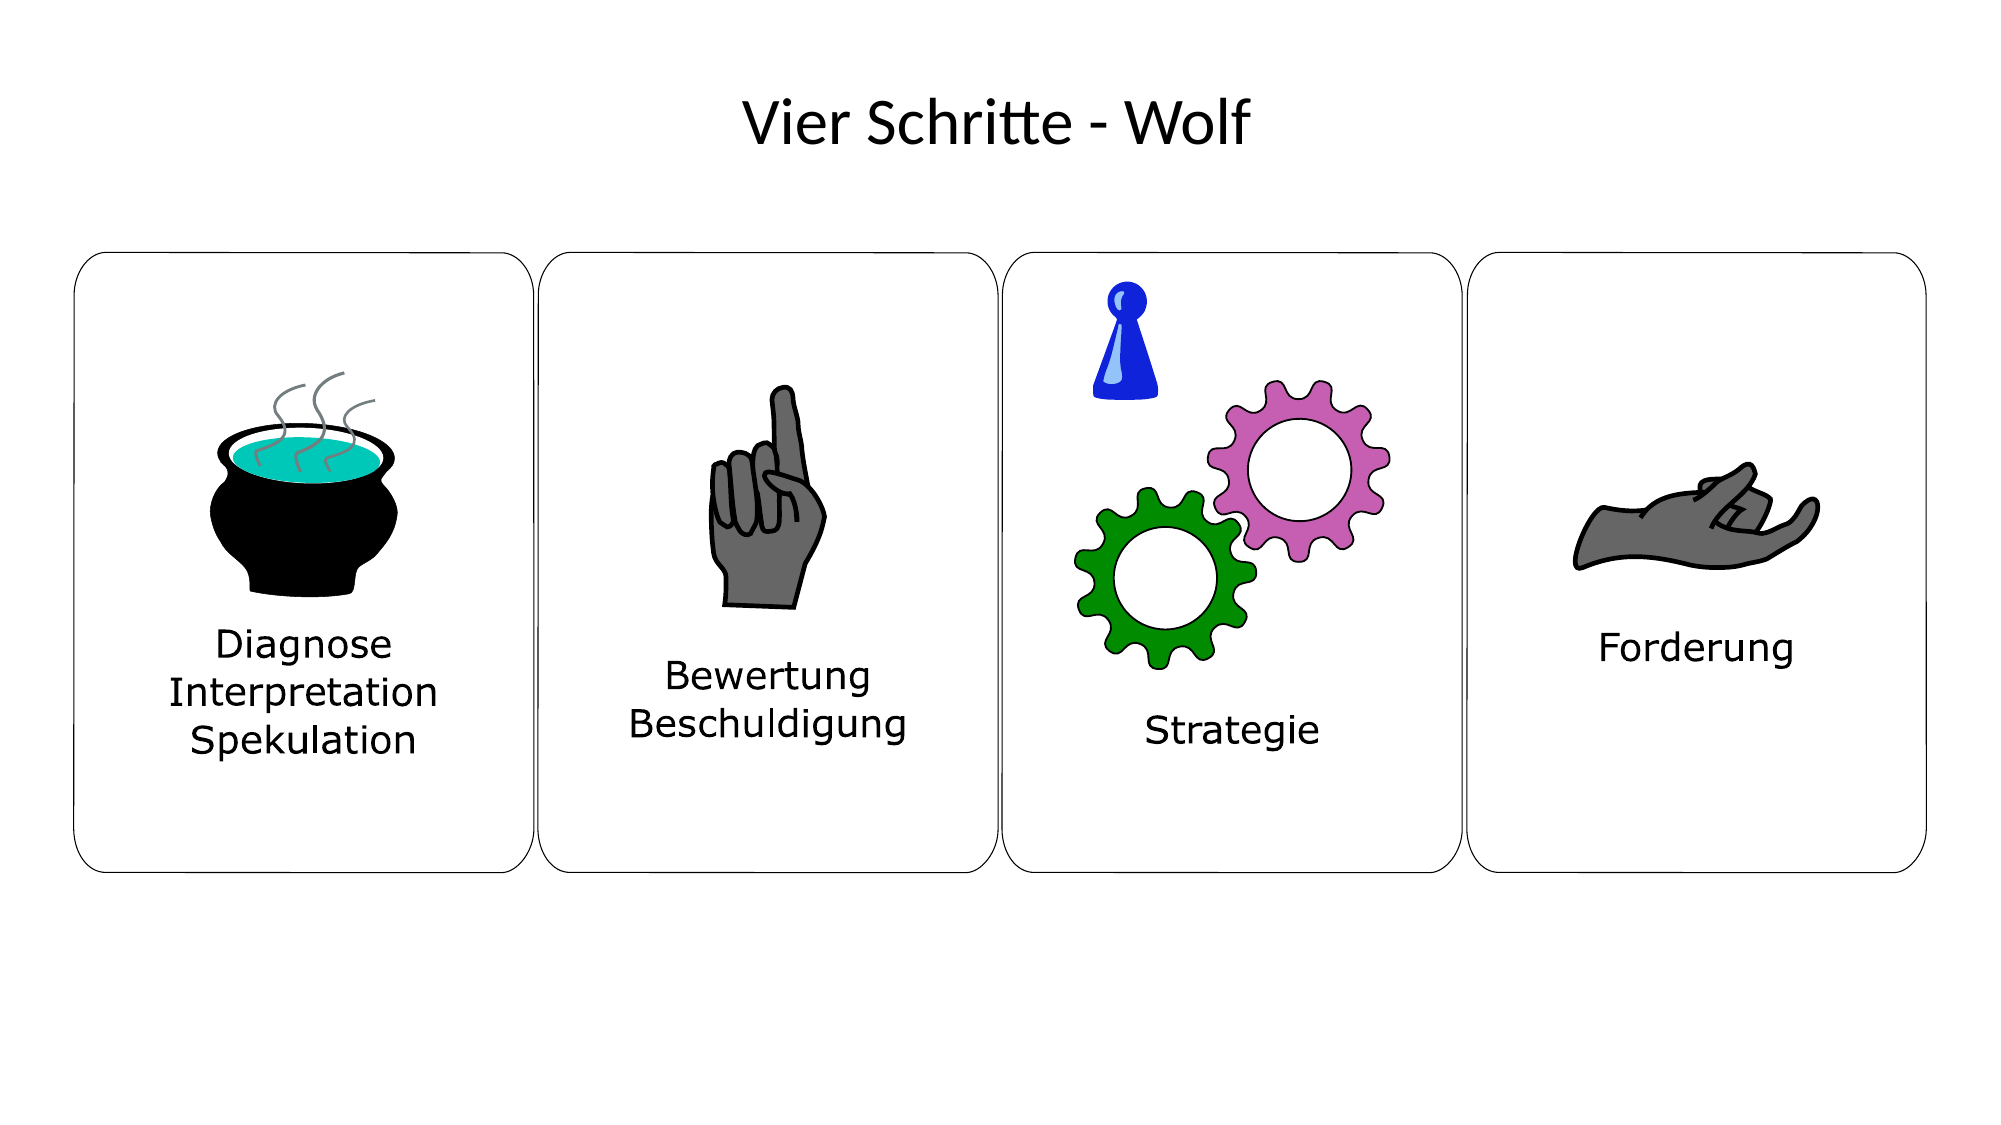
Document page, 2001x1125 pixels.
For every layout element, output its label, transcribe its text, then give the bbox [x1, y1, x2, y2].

text_box [328, 636, 348, 659]
text_box [383, 684, 387, 706]
text_box [256, 636, 275, 659]
text_box [313, 725, 317, 753]
text_box [1241, 721, 1261, 745]
text_box [1290, 722, 1294, 744]
text_box [746, 667, 766, 690]
text_box [838, 715, 857, 738]
text_box [1171, 716, 1185, 745]
text_box [667, 660, 689, 690]
text_box [862, 715, 881, 738]
text_box Vier Schritte - Wolf [726, 70, 1274, 167]
text_box [1074, 487, 1257, 670]
text_box [250, 684, 264, 706]
text_box [371, 731, 391, 755]
text_box [210, 678, 224, 706]
text_box [305, 636, 323, 658]
text_box [885, 715, 905, 746]
text_box [656, 715, 676, 738]
text_box [266, 724, 286, 754]
text_box [1684, 639, 1704, 662]
text_box [1750, 639, 1768, 661]
text_box [827, 667, 845, 690]
text_box [631, 709, 653, 738]
text_box [327, 678, 341, 706]
text_box [849, 667, 869, 698]
text_box [770, 662, 799, 690]
text_box [1620, 639, 1641, 662]
text_box [1575, 464, 1818, 569]
text_box [306, 683, 325, 706]
text_box [188, 683, 206, 706]
text_box [371, 636, 391, 659]
text_box [218, 629, 242, 658]
text_box [1725, 640, 1743, 662]
text_box [1146, 715, 1169, 745]
text_box [290, 684, 305, 706]
text_box [247, 636, 251, 658]
text_box [1661, 631, 1680, 662]
text_box [1207, 381, 1390, 562]
text_box [210, 423, 398, 597]
text_box [711, 387, 825, 608]
text_box [279, 636, 299, 666]
text_box [1709, 640, 1722, 662]
text_box [802, 668, 820, 690]
text_box [192, 725, 214, 755]
text_box [1225, 716, 1240, 745]
text_box [366, 678, 380, 706]
text_box [679, 715, 696, 738]
text_box [1601, 632, 1620, 662]
text_box [241, 731, 262, 755]
text_box [344, 726, 358, 755]
text_box [219, 731, 238, 762]
text_box [288, 732, 307, 755]
text_box [813, 715, 832, 746]
text_box [395, 731, 414, 754]
text_box [392, 683, 412, 707]
text_box [714, 668, 743, 690]
text_box [343, 683, 362, 707]
text_box [1645, 640, 1660, 662]
text_box [322, 731, 341, 755]
text_box [1188, 722, 1203, 744]
text_box [417, 683, 436, 706]
text_box [1298, 721, 1319, 745]
text_box [1264, 721, 1284, 752]
text_box [778, 707, 798, 738]
text_box [170, 677, 183, 706]
text_box [803, 716, 808, 738]
text_box [362, 732, 367, 754]
text_box [691, 667, 712, 690]
text_box [225, 683, 246, 706]
text_box [1093, 281, 1159, 400]
text_box [699, 715, 717, 738]
text_box [266, 683, 286, 714]
text_box [744, 715, 763, 738]
text_box [1772, 639, 1792, 669]
text_box [1202, 721, 1222, 745]
text_box [720, 707, 739, 738]
text_box [351, 636, 368, 659]
